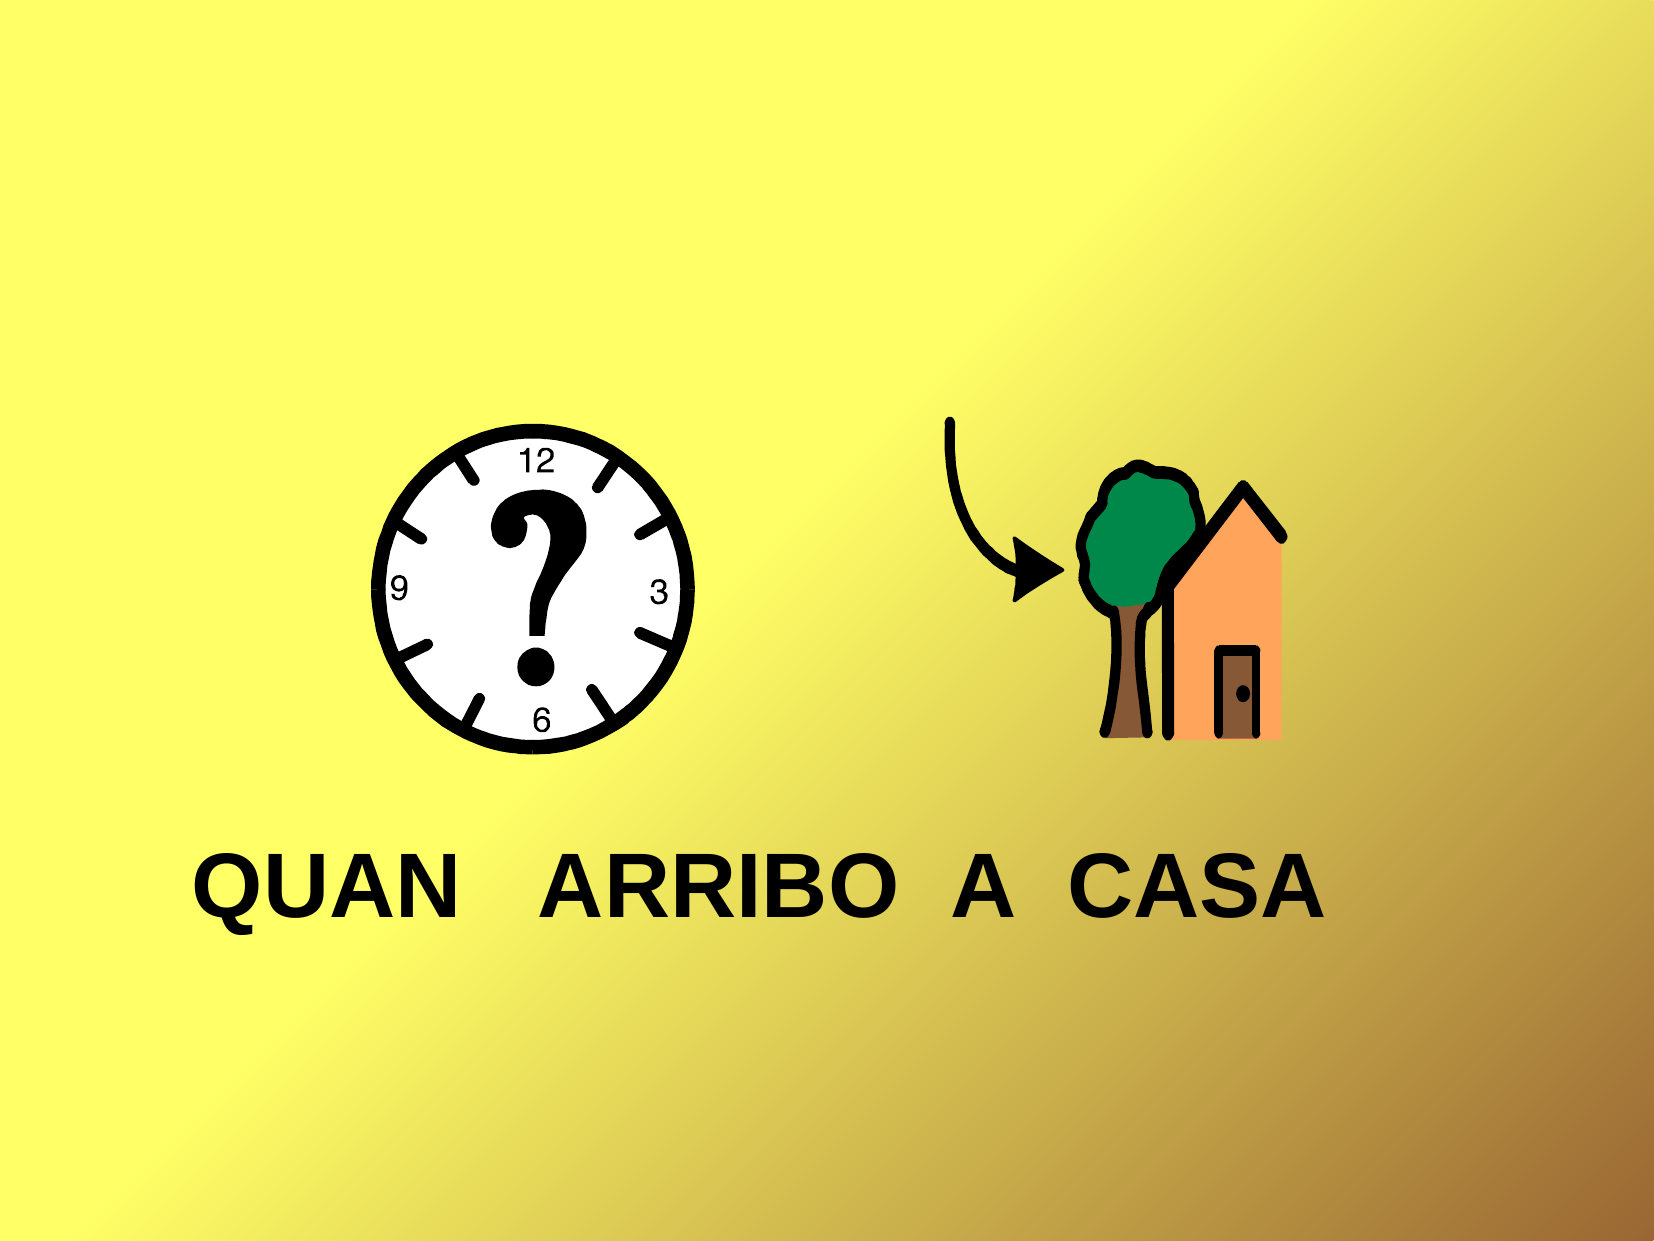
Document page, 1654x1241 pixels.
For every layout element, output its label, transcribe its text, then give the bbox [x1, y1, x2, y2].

picture [915, 383, 1317, 811]
picture [324, 413, 739, 768]
text_box QUAN ARRIBO A CASA [177, 827, 1654, 1004]
